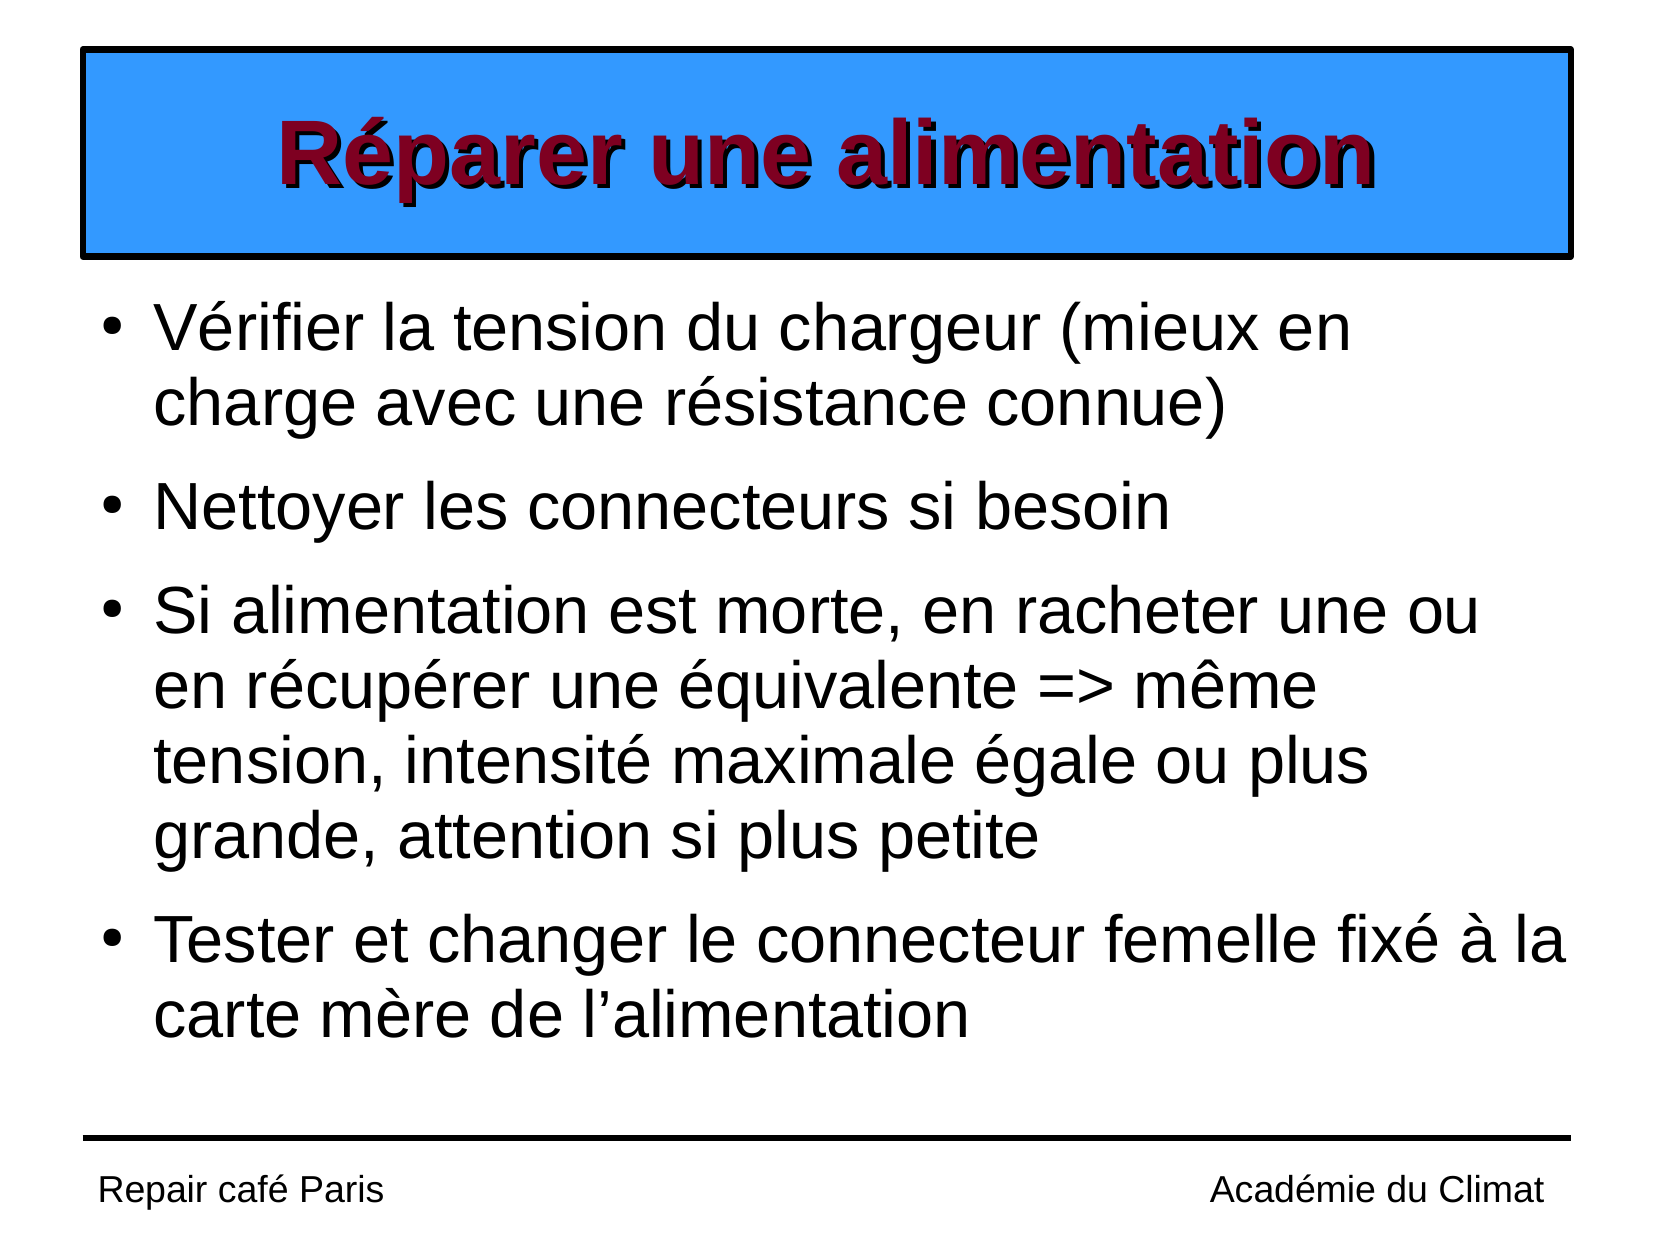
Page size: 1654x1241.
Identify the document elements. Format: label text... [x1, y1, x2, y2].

text_box Repair café Paris Académie du Climat [82, 1161, 1571, 1219]
list Vérifier la tension du chargeur (mieux en charge avec une résistance connue) Nettoyer les connecteurs si besoin Si alimentation est morte, en racheter une ou en récupérer une équivalente => même tension, intensité maximale égale ou plus grande, attention si plus petite Tester et changer le connecteur femelle fixé à la carte mère de l’alimentation [82, 290, 1571, 1052]
title Réparer une alimentation [82, 49, 1571, 257]
